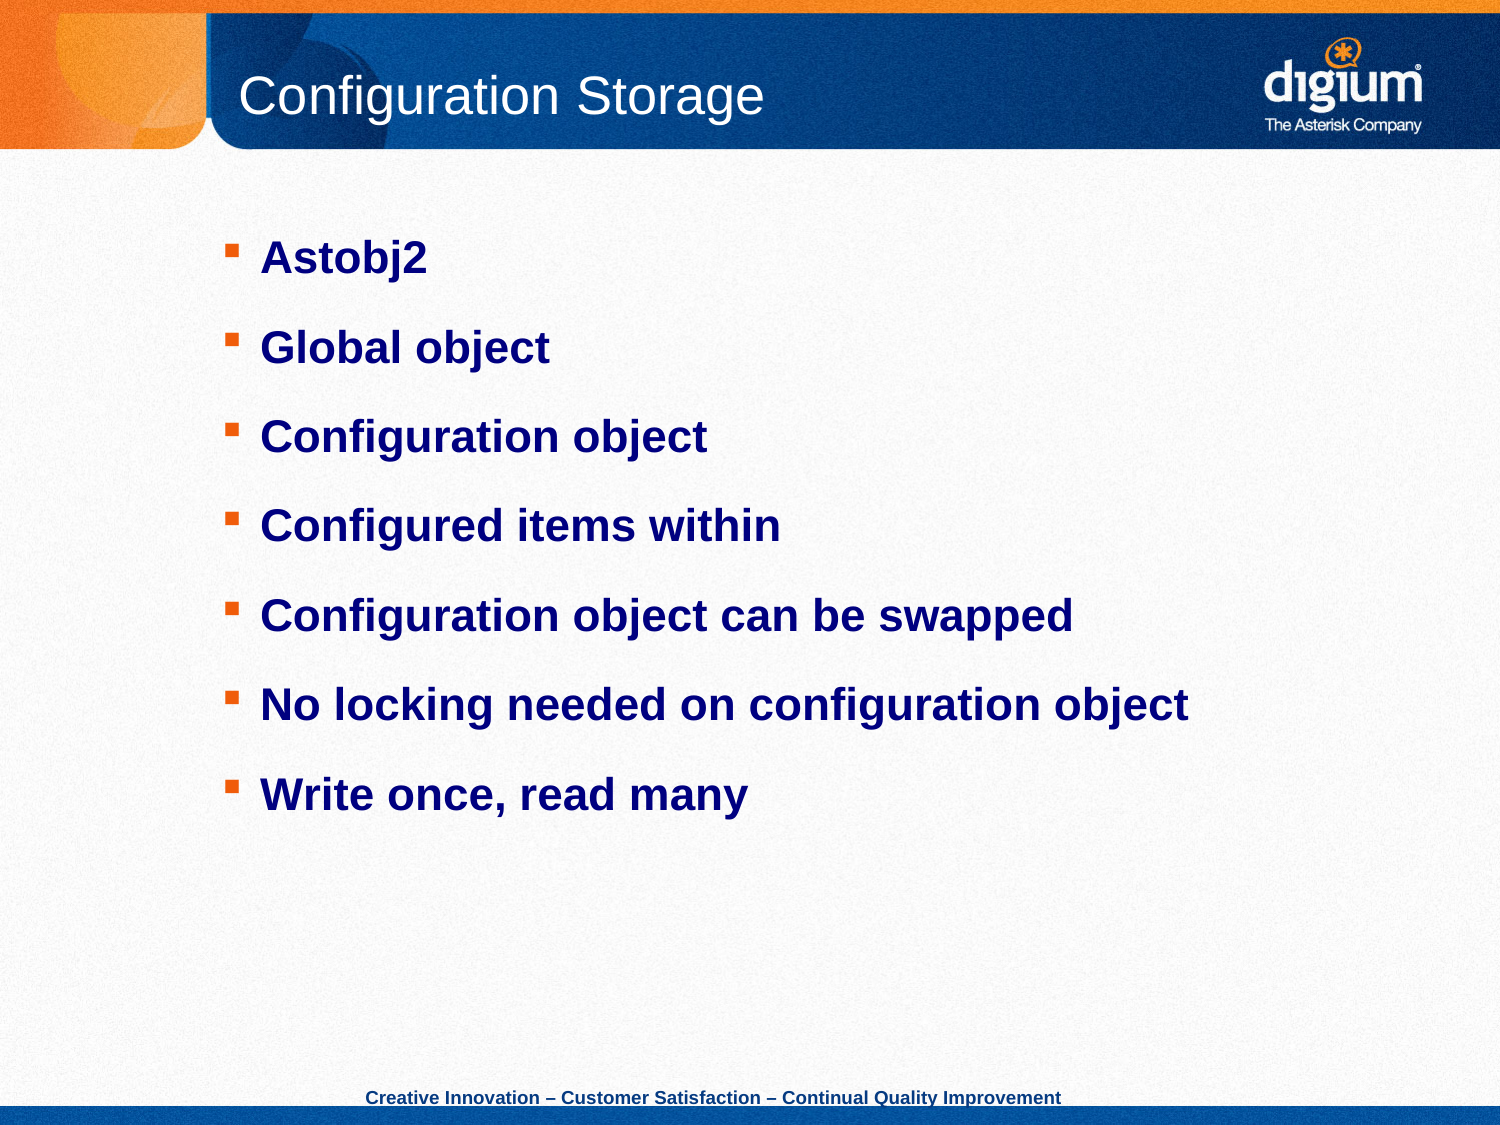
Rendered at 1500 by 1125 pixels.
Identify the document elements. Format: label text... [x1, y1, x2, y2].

picture [0, 0, 1500, 1125]
list Astobj2 Global object Configuration object Configured items within Configuration object can be swapped No locking needed on configuration object Write once, read many [206, 224, 1301, 1013]
title Configuration Storage [238, 27, 1243, 127]
